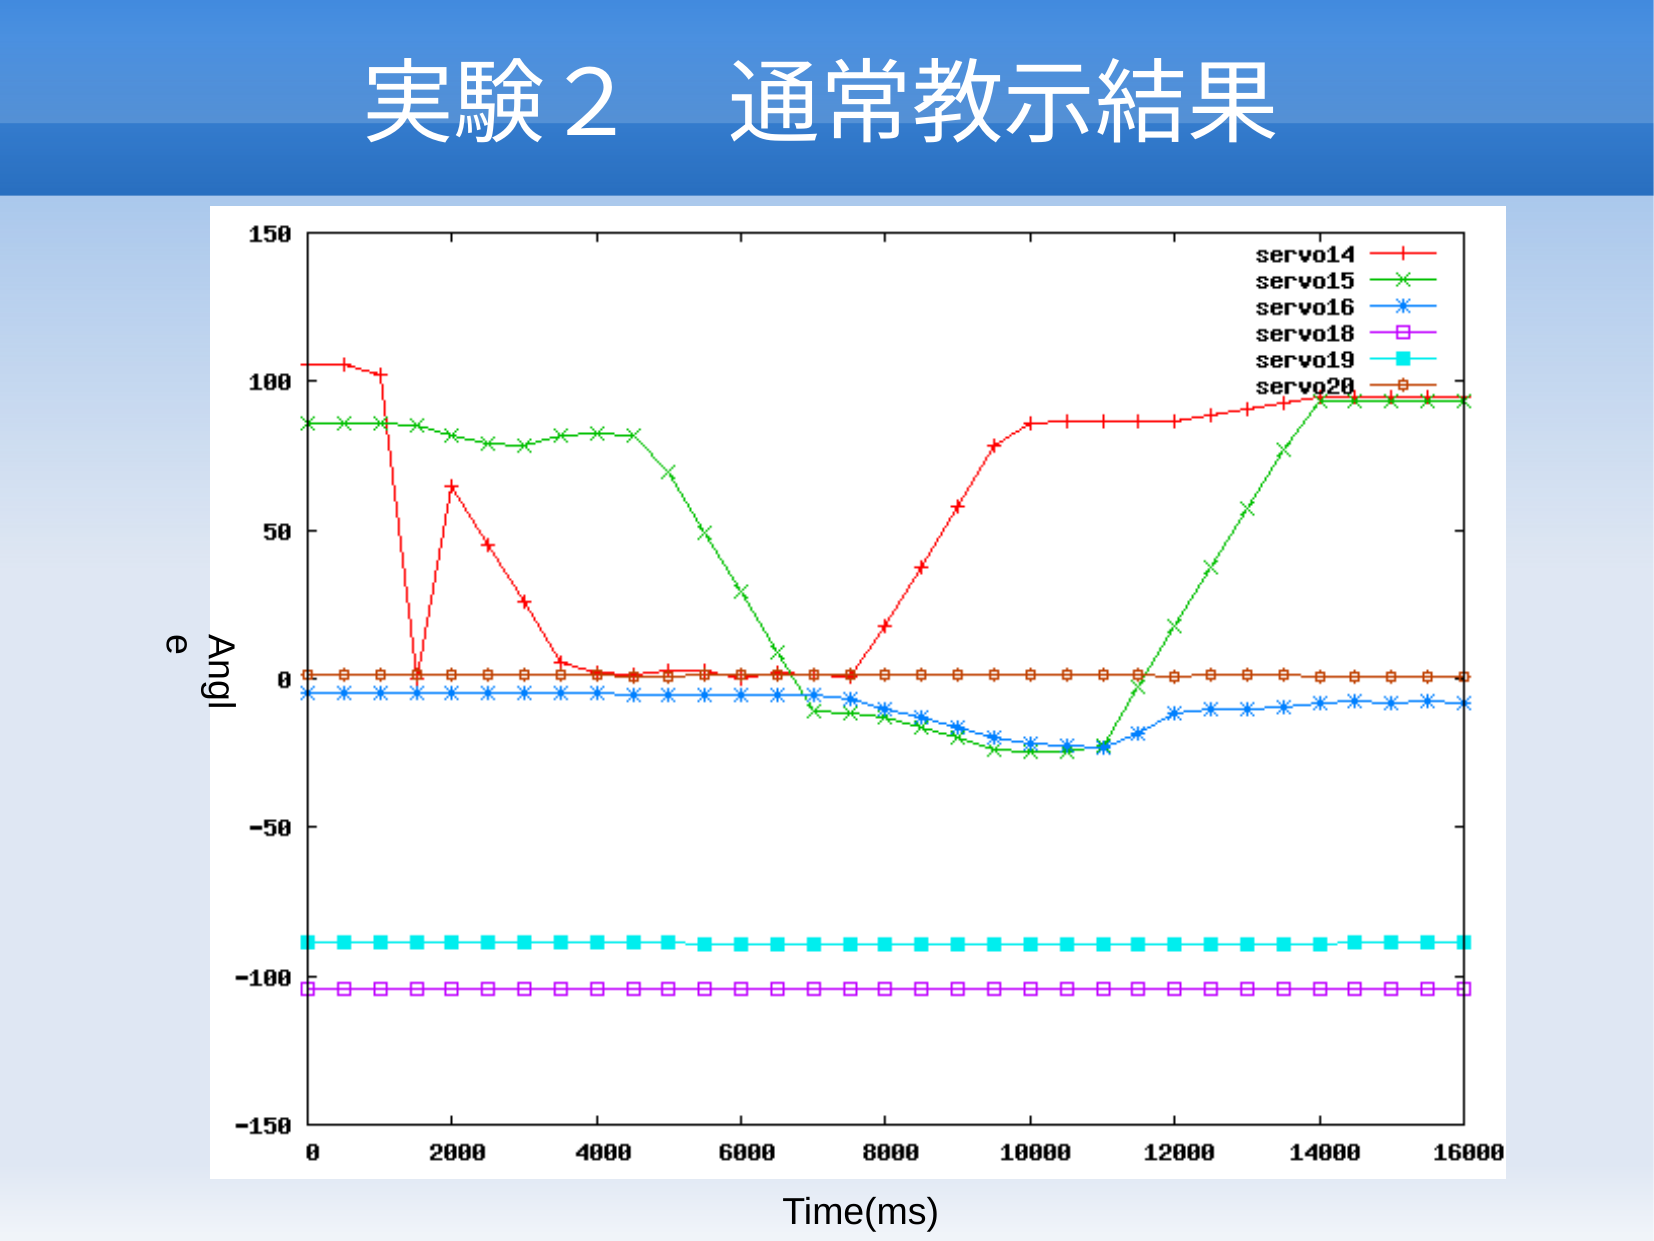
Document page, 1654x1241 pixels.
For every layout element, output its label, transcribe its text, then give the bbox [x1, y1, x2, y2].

title 実験２ 通常教示結果 [76, 0, 1565, 208]
picture [0, 0, 1654, 1241]
text_box Time(ms) [767, 1183, 955, 1241]
text_box Angle [177, 620, 251, 731]
